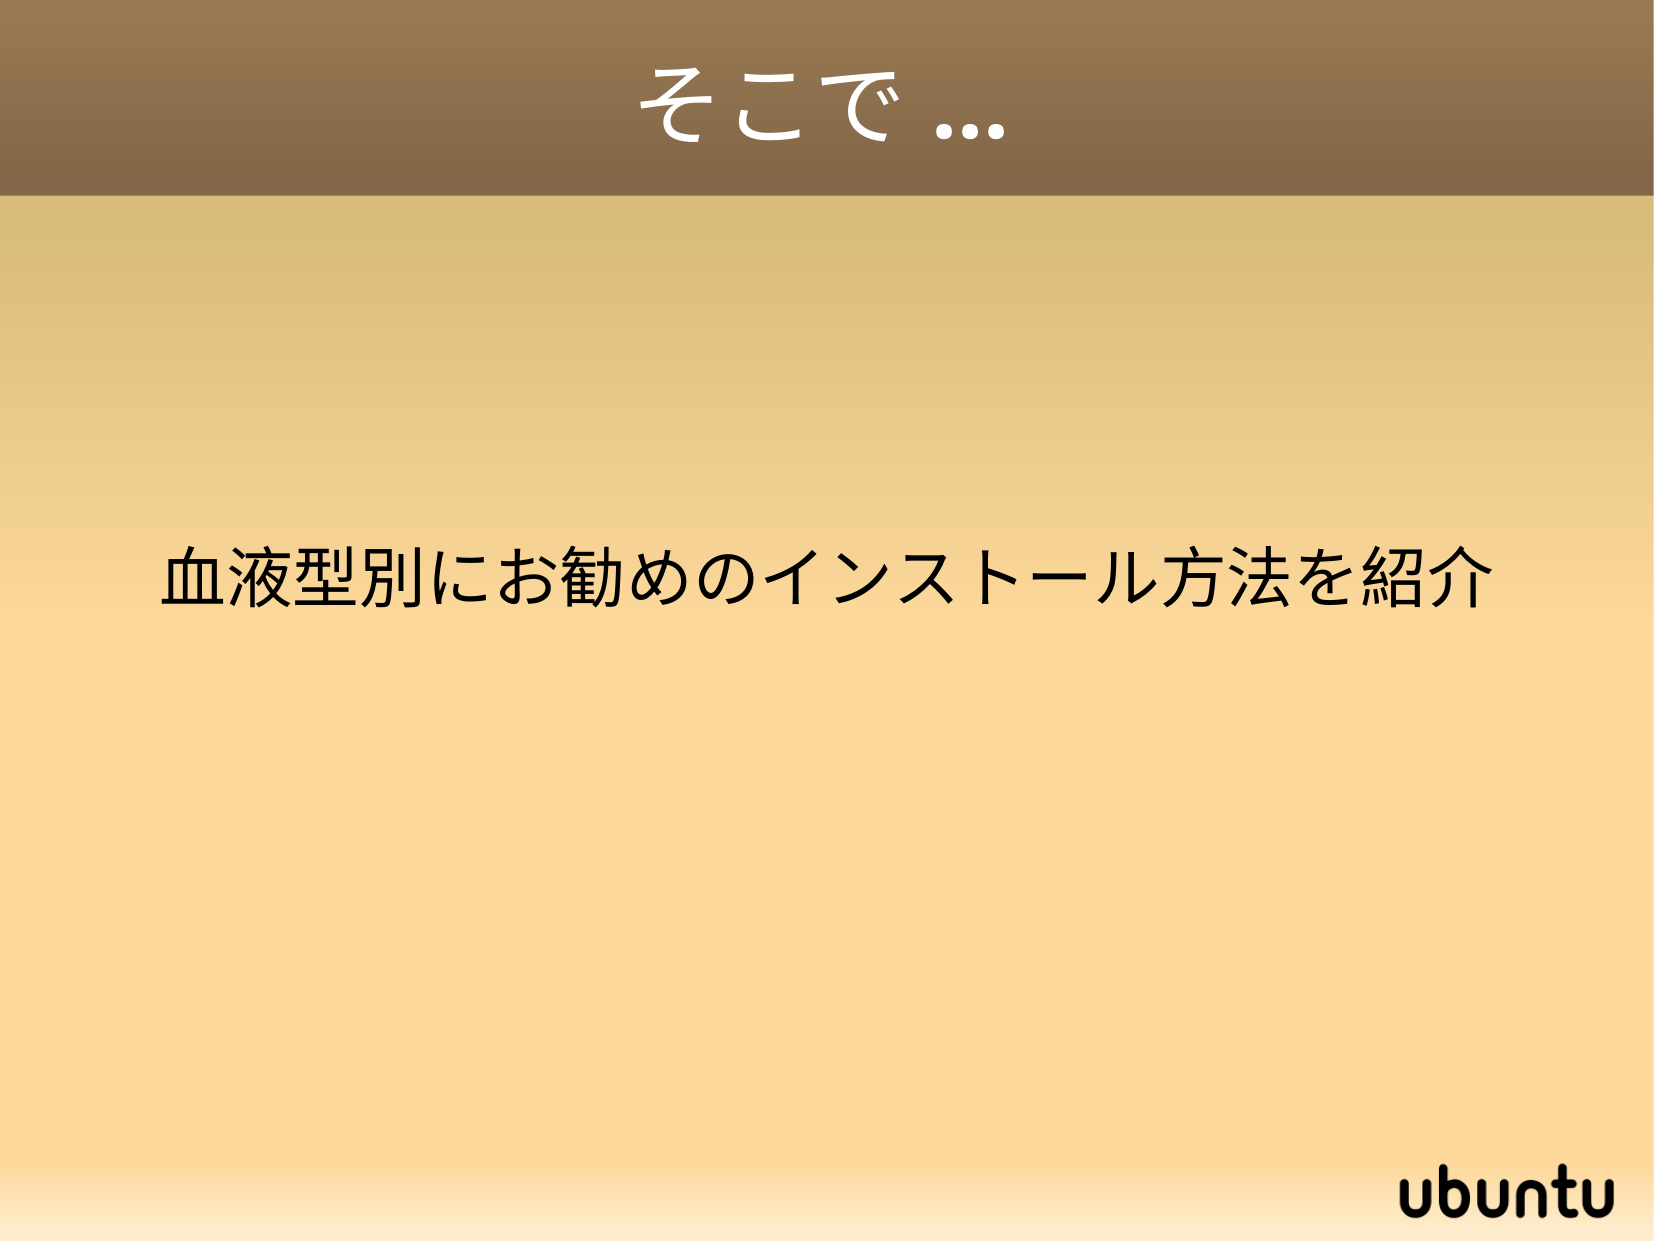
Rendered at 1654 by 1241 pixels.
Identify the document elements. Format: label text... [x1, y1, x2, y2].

title そこで... [76, 0, 1565, 208]
subtitle 血液型別にお勧めのインストール方法を紹介 [82, 297, 1571, 857]
picture [0, 0, 1654, 1241]
